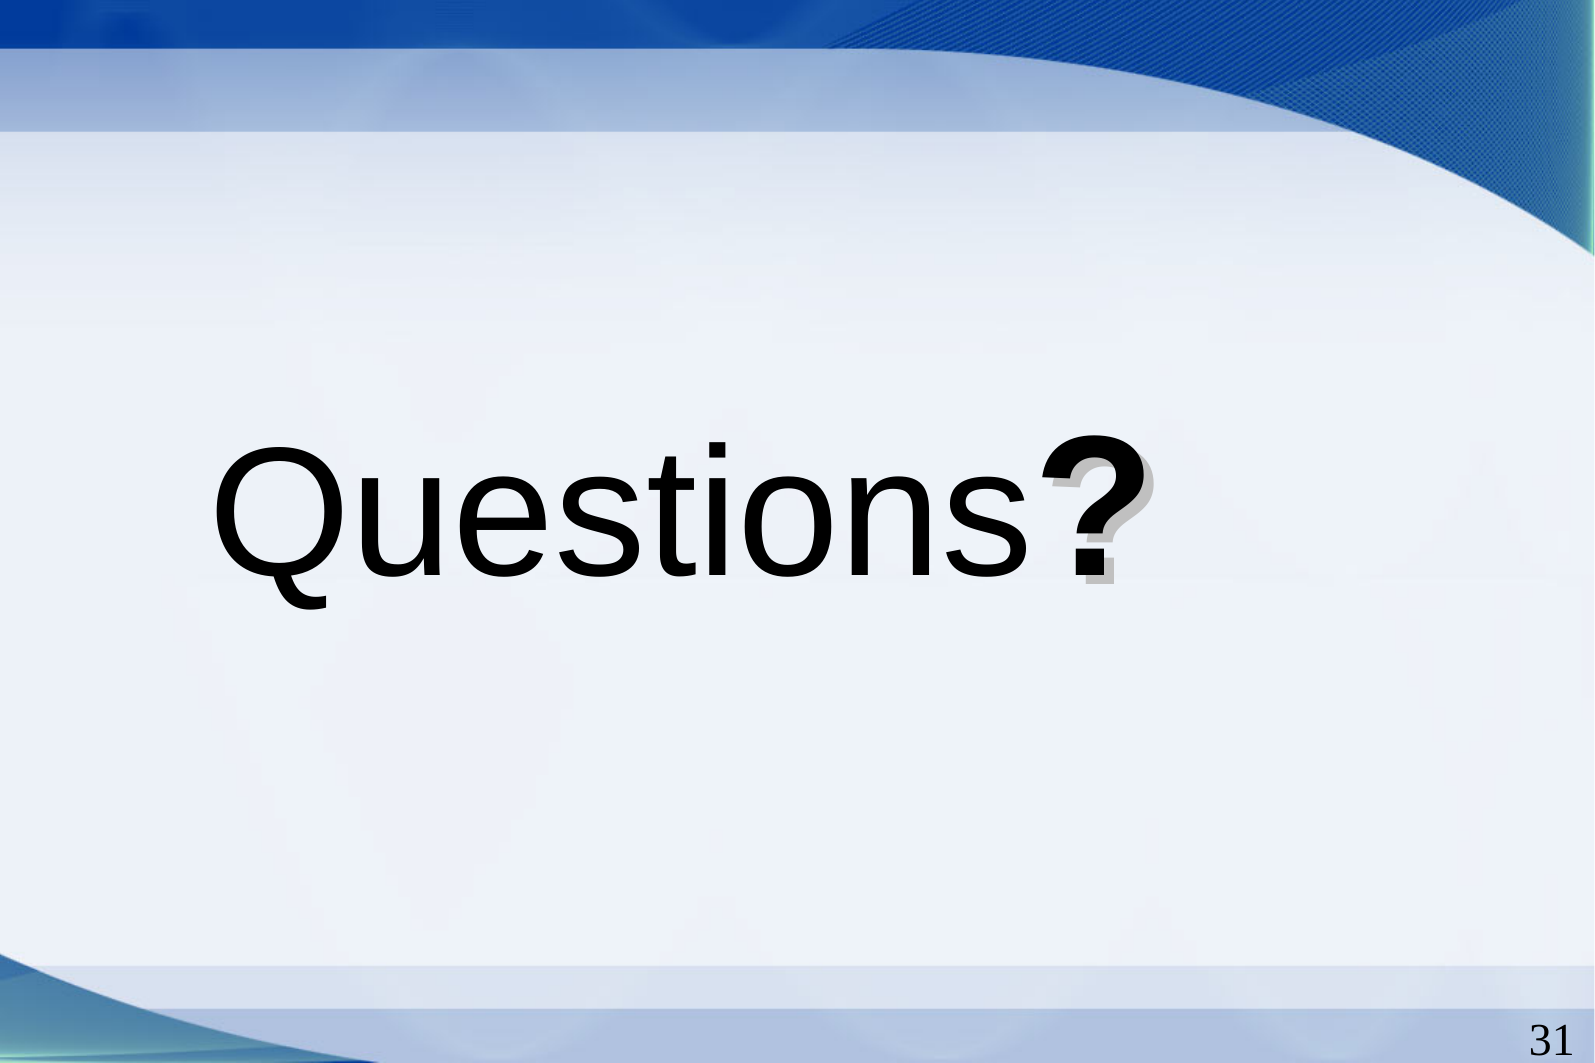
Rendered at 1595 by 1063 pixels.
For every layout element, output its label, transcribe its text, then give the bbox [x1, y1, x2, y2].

picture [0, 0, 1595, 1063]
title Questions? [208, 337, 1576, 676]
